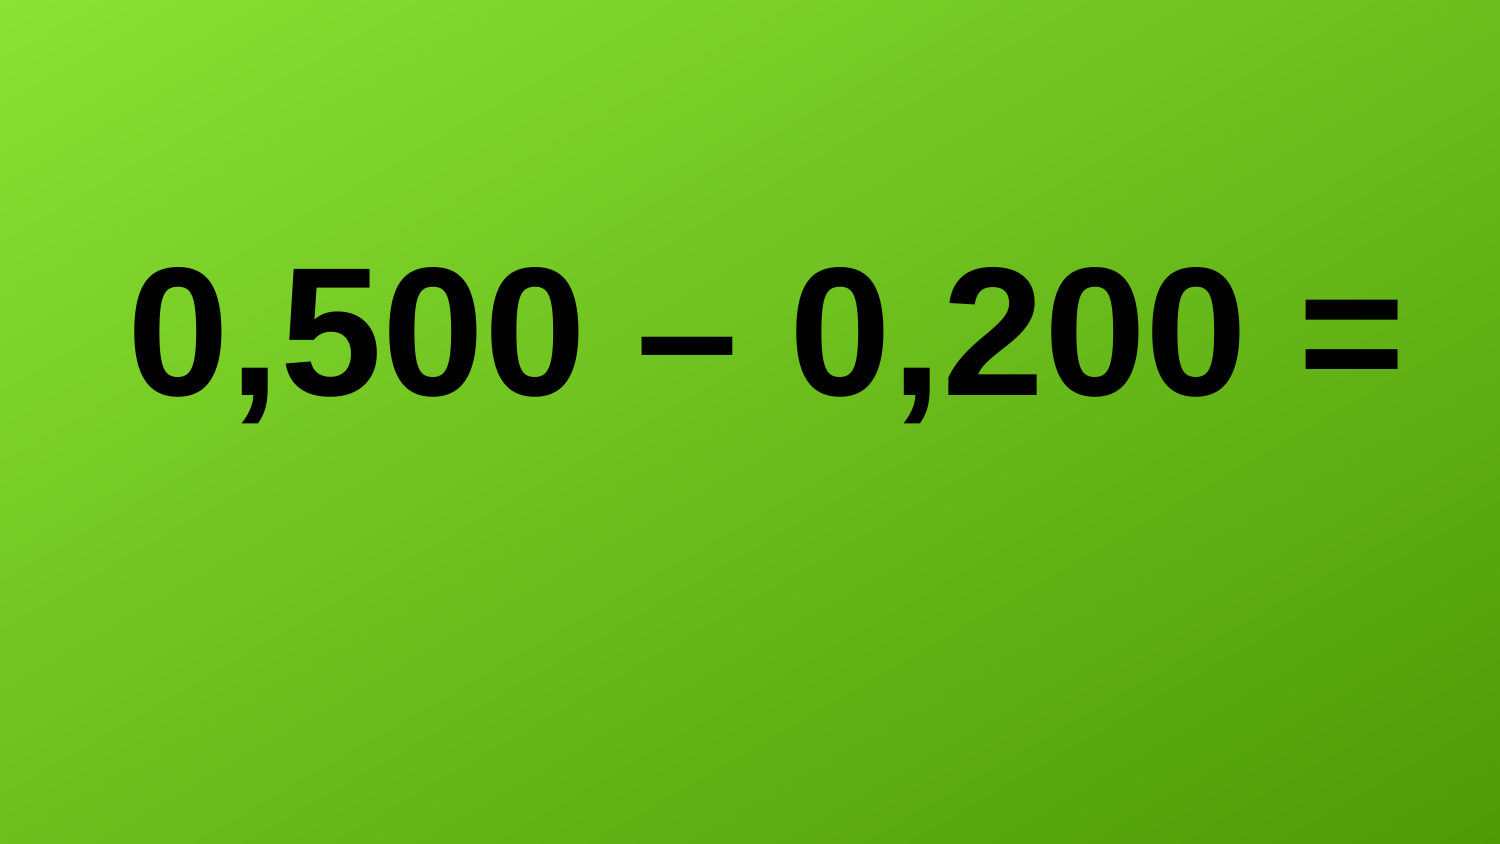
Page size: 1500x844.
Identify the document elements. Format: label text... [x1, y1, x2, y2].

title 0,500 – 0,200 = [112, 259, 1441, 450]
